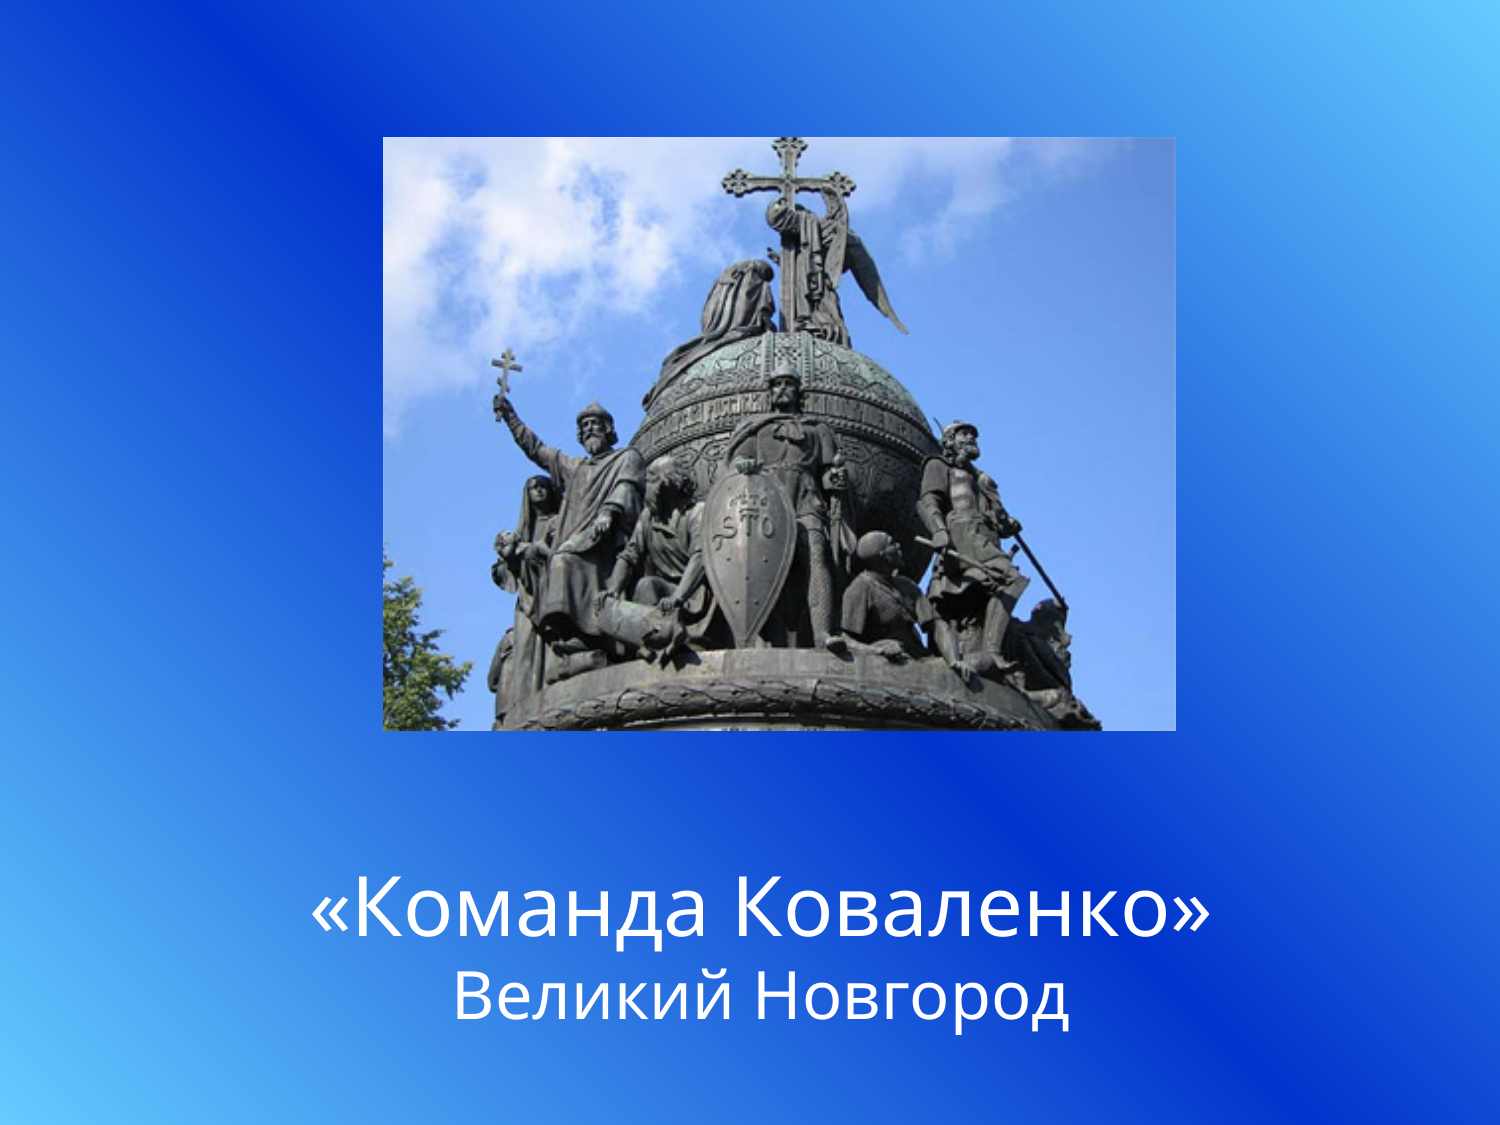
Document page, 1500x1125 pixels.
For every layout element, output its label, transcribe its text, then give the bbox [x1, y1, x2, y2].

picture [383, 137, 1176, 731]
text_box «Команда Коваленко» Великий Новгород [123, 822, 1399, 1064]
